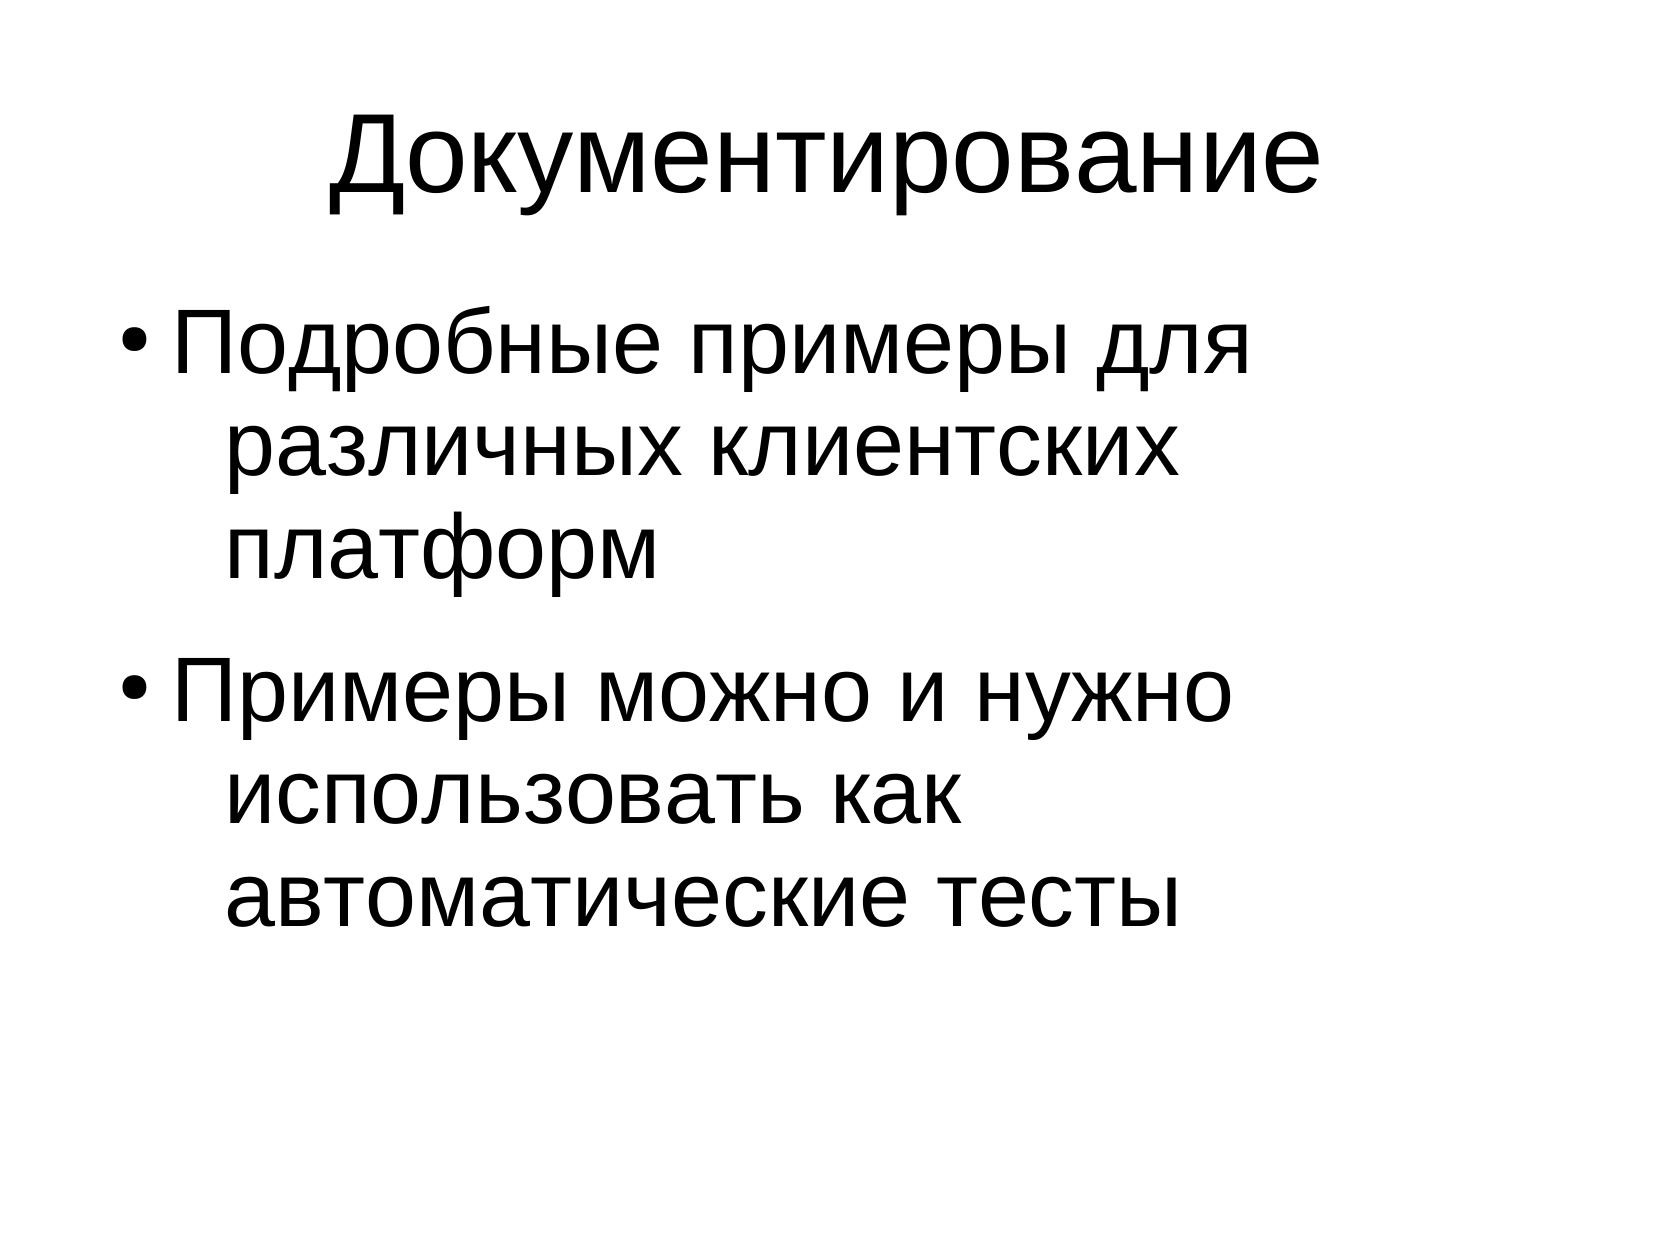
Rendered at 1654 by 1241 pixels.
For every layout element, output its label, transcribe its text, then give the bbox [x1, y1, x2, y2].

list Подробные примеры для различных клиентских платформ Примеры можно и нужно использовать как автоматические тесты [82, 290, 1571, 1109]
title Документирование [82, 49, 1571, 257]
